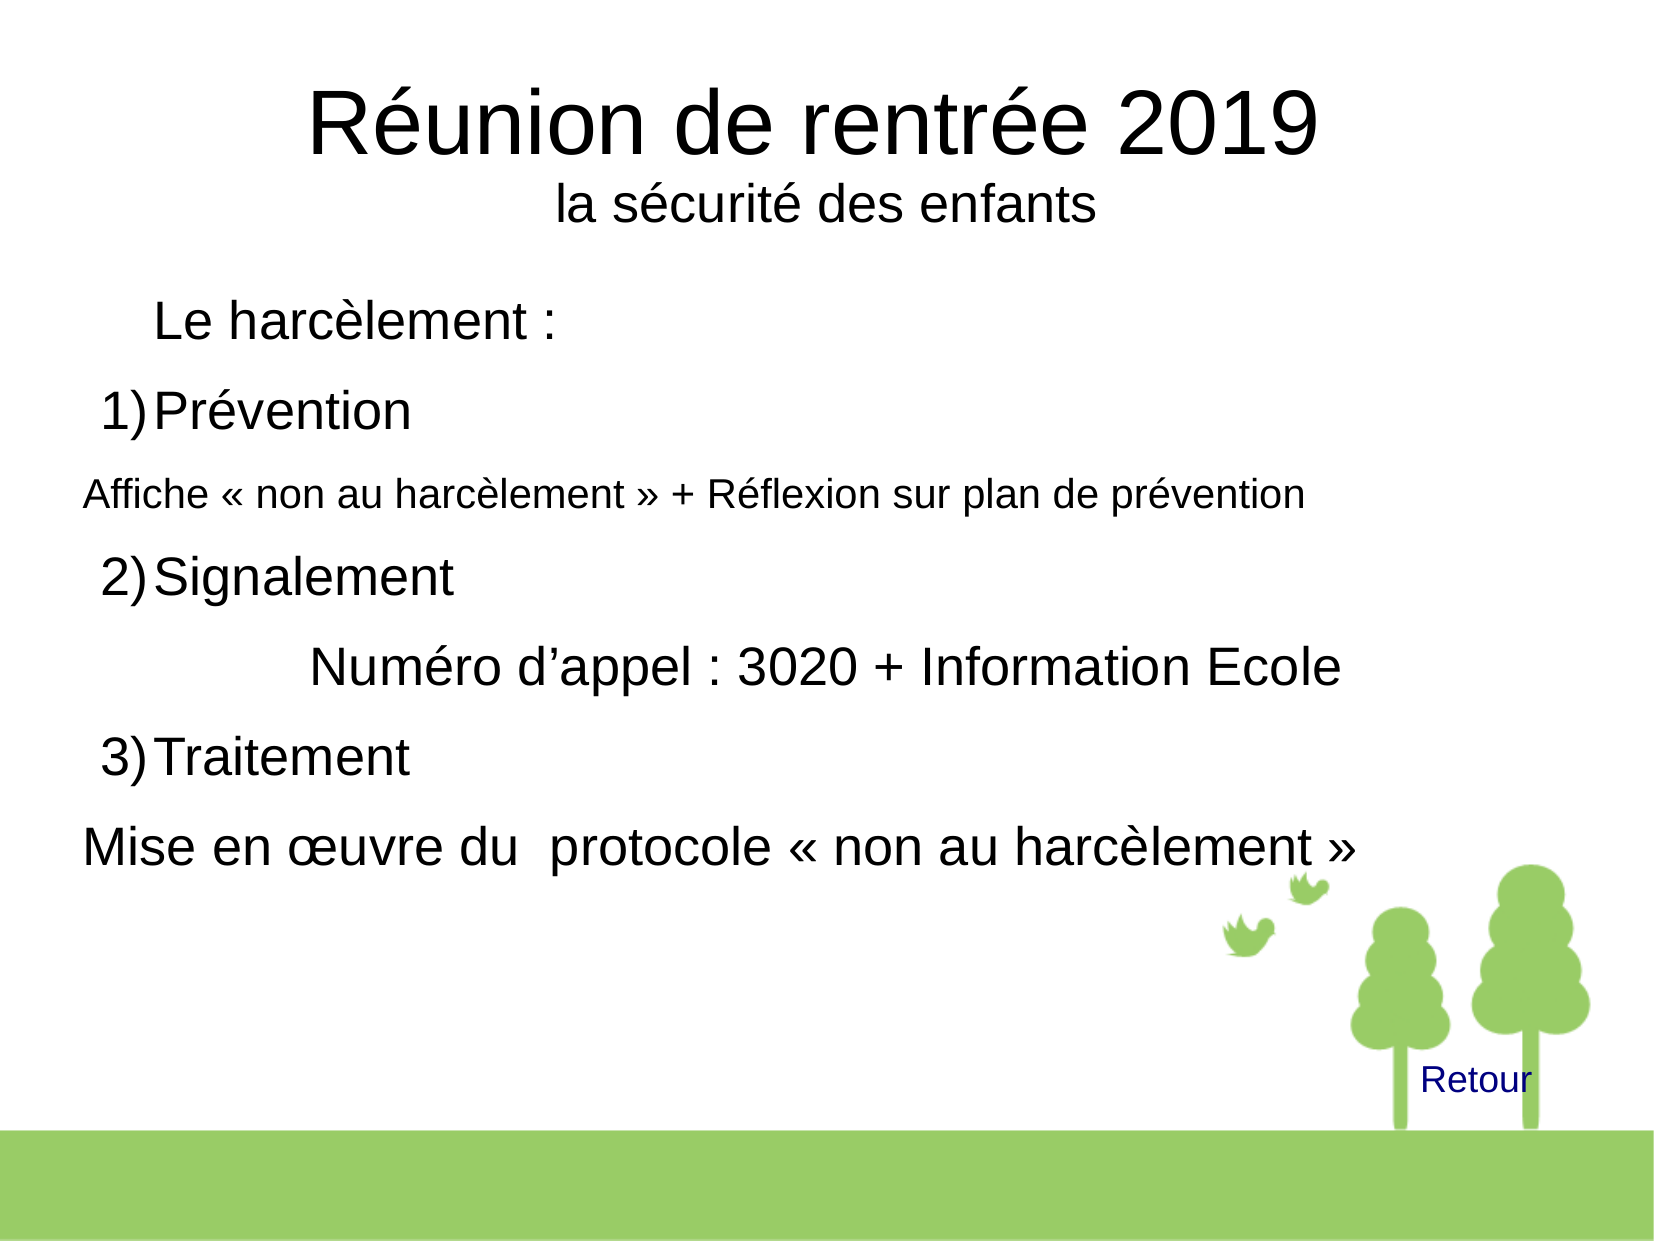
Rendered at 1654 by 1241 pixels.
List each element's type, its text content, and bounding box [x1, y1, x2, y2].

title Réunion de rentrée 2019 la sécurité des enfants [82, 49, 1571, 257]
text_box Retour [1405, 1051, 1571, 1115]
picture [0, 0, 1654, 1241]
list Le harcèlement : Prévention Affiche « non au harcèlement » + Réflexion sur plan de prévention Signalement Numéro d’appel : 3020 + Information Ecole Traitement Mise en œuvre du protocole « non au harcèlement » [82, 290, 1571, 1010]
